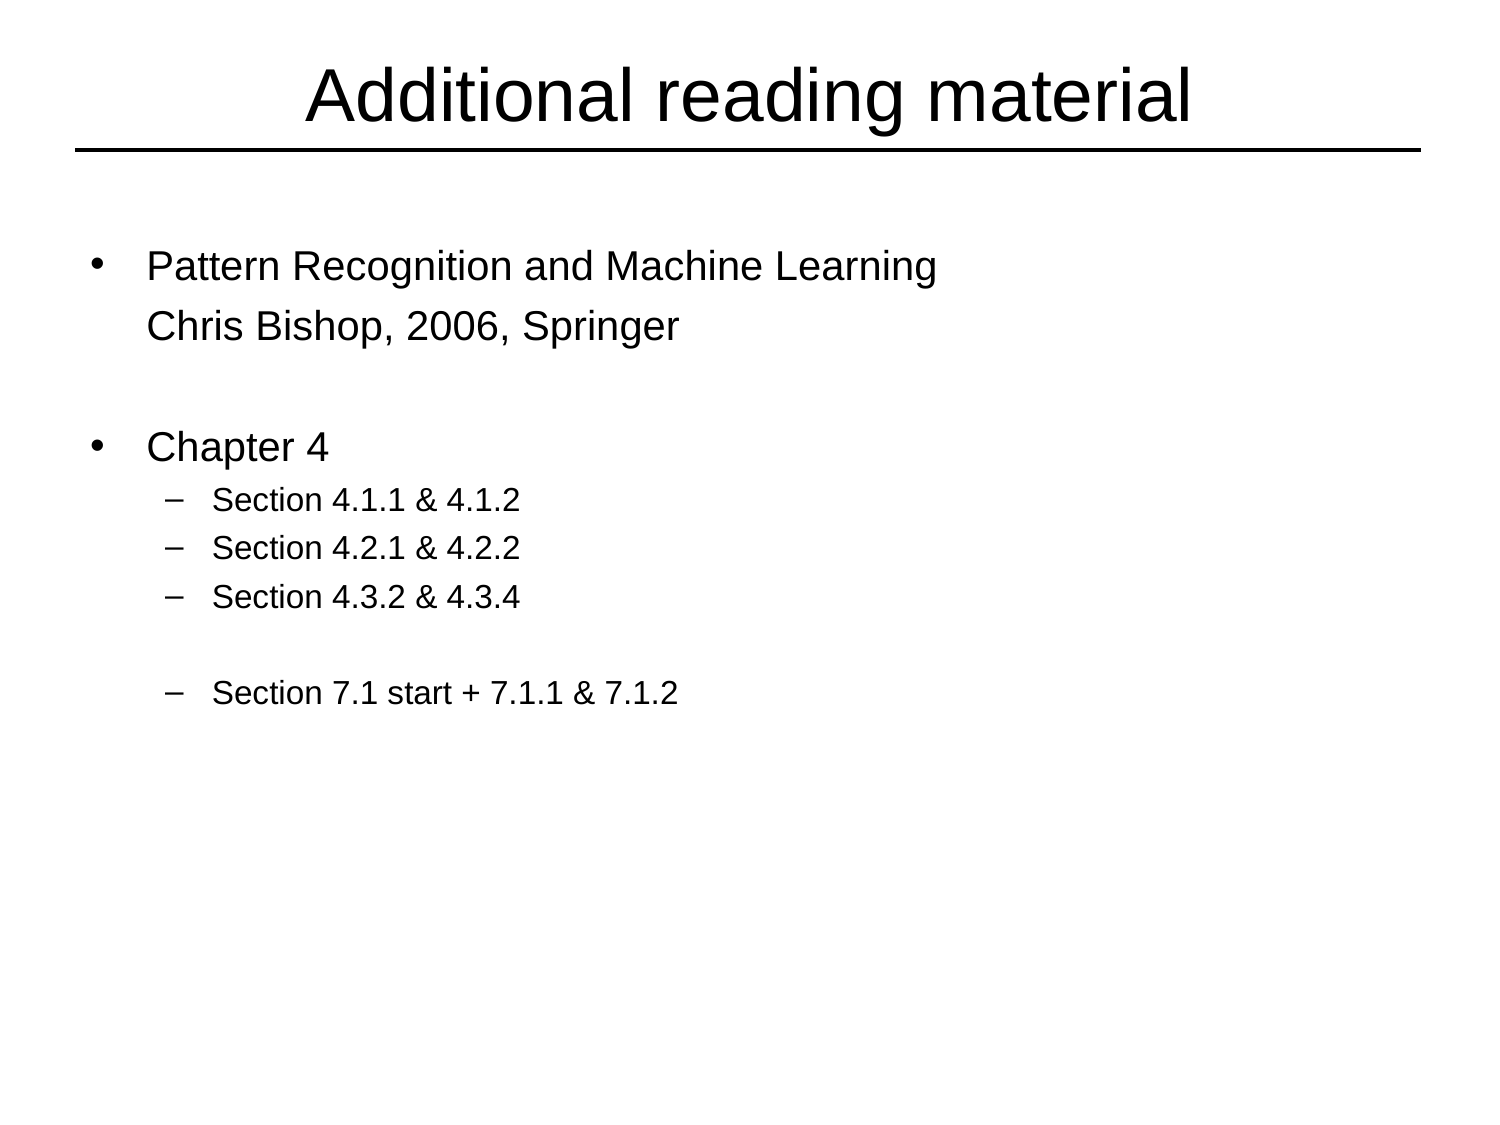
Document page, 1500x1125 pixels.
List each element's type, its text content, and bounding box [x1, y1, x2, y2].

list Pattern Recognition and Machine Learning Chris Bishop, 2006, Springer Chapter 4 Section 4.1.1 & 4.1.2 Section 4.2.1 & 4.2.2 Section 4.3.2 & 4.3.4 Section 7.1 start + 7.1.1 & 7.1.2 [74, 166, 1416, 1028]
title Additional reading material [75, 38, 1426, 144]
